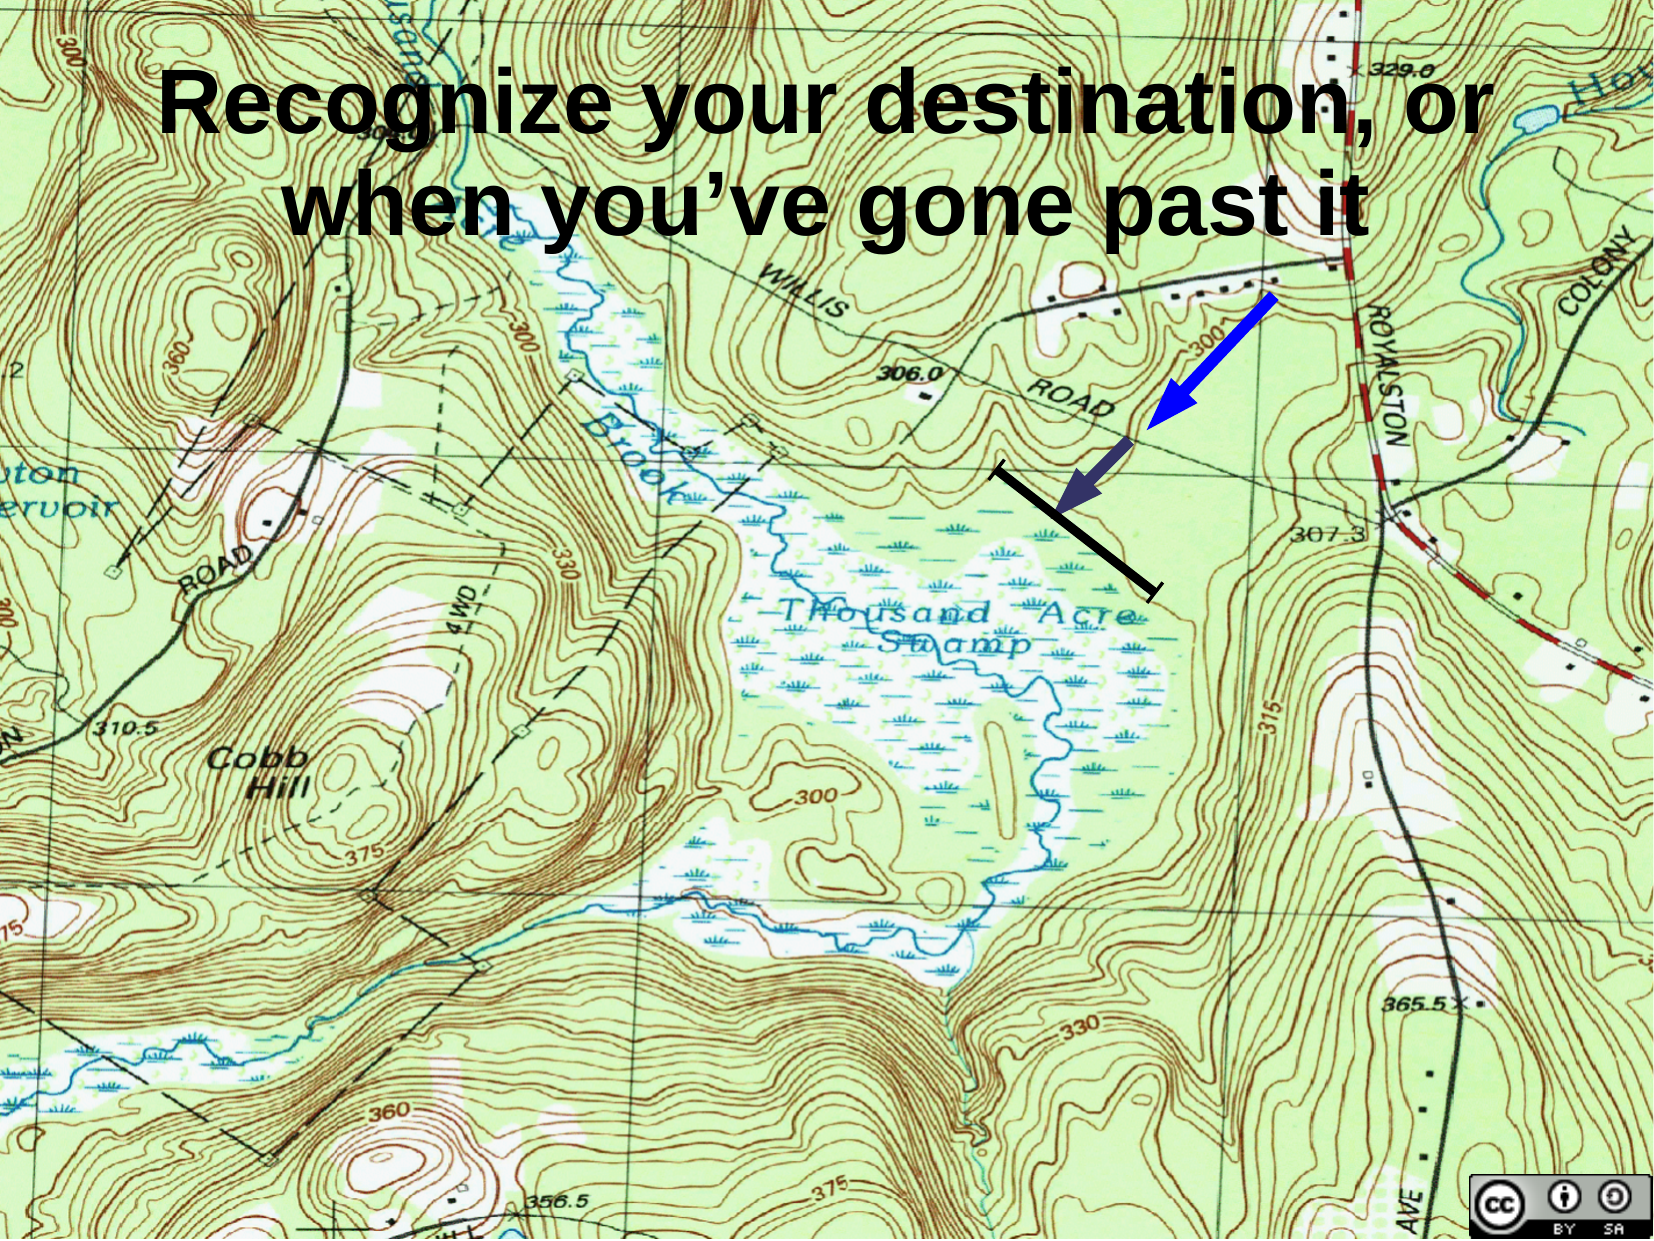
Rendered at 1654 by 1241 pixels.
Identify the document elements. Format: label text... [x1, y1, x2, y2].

title Recognize your destination, or when you’ve gone past it [82, 49, 1571, 257]
picture [0, 0, 1654, 1239]
